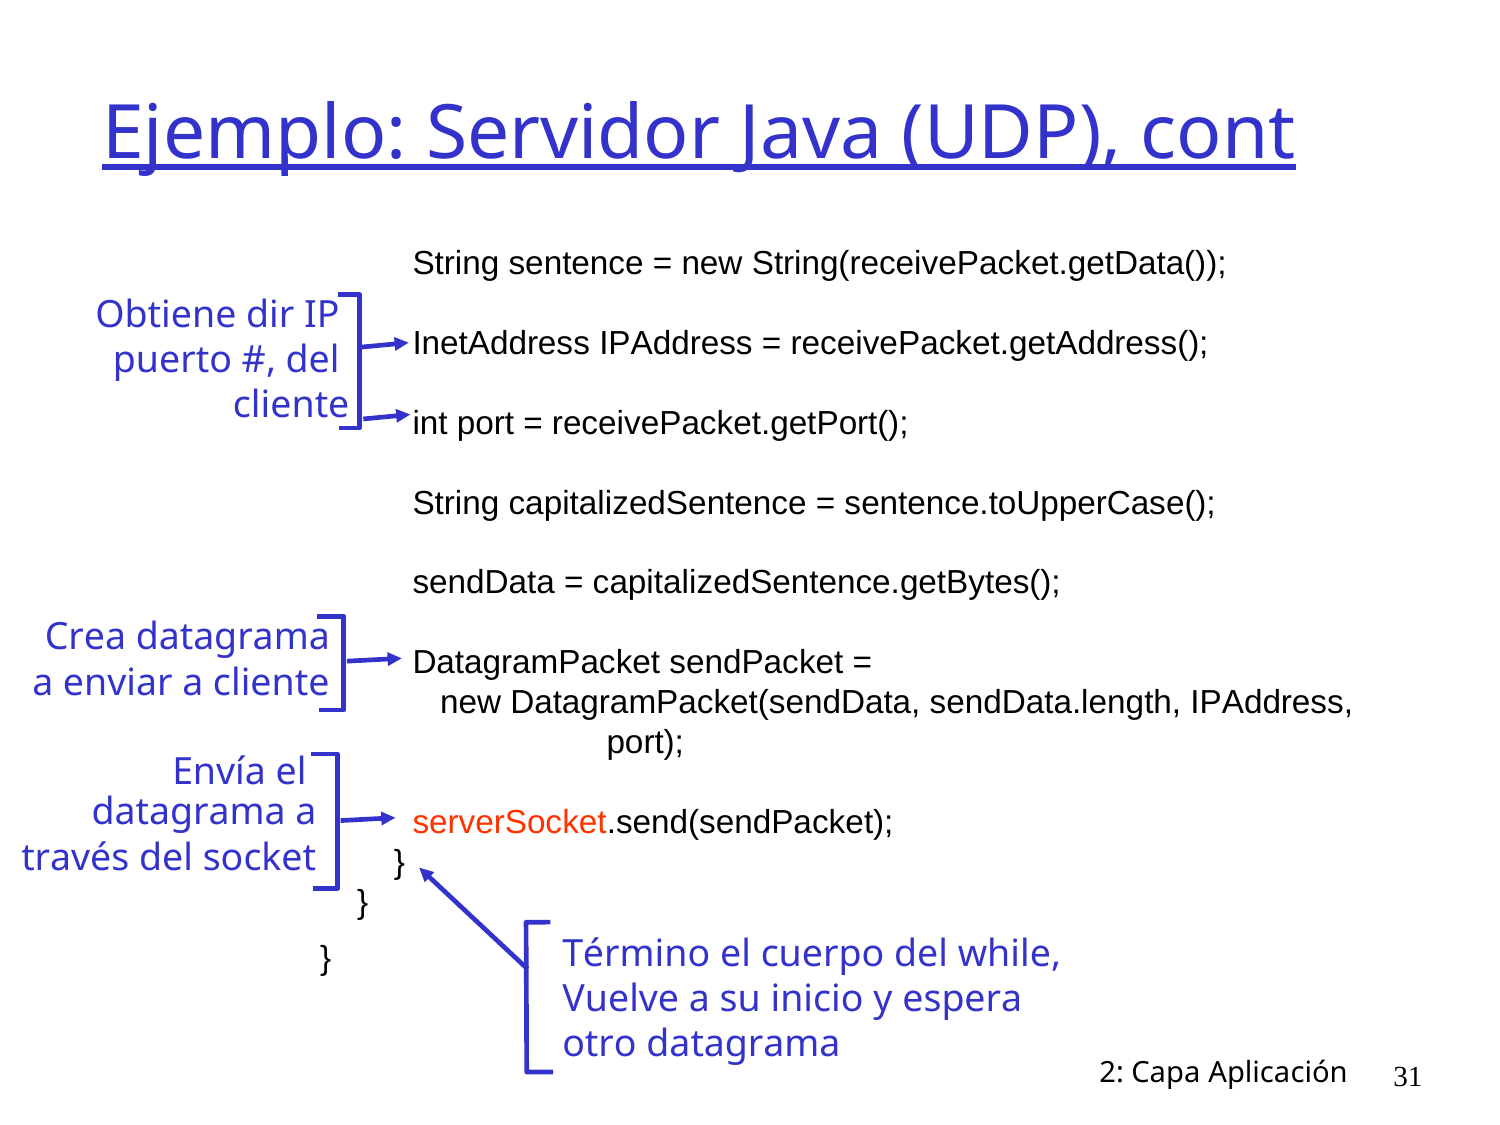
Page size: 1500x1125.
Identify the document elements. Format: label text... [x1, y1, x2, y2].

title Ejemplo: Servidor Java (UDP), cont [87, 37, 1363, 225]
text_box Crea datagrama a enviar a cliente [17, 609, 345, 711]
text_box Envía el datagrama a través del socket [6, 743, 332, 886]
text_box Obtiene dir IP puerto #, del cliente [20, 287, 365, 433]
text_box String sentence = new String(receivePacket.getData()); InetAddress IPAddress = receivePacket.getAddress(); int port = receivePacket.getPort(); String capitalizedSentence = sentence.toUpperCase(); sendData = capitalizedSentence.getBytes(); DatagramPacket sendPacket = new DatagramPacket(sendData, sendData.length, IPAddress, port); serverSocket.send(sendPacket); } } } [305, 193, 1379, 988]
text_box Término el cuerpo del while, Vuelve a su inicio y espera otro datagrama [547, 925, 1077, 1073]
